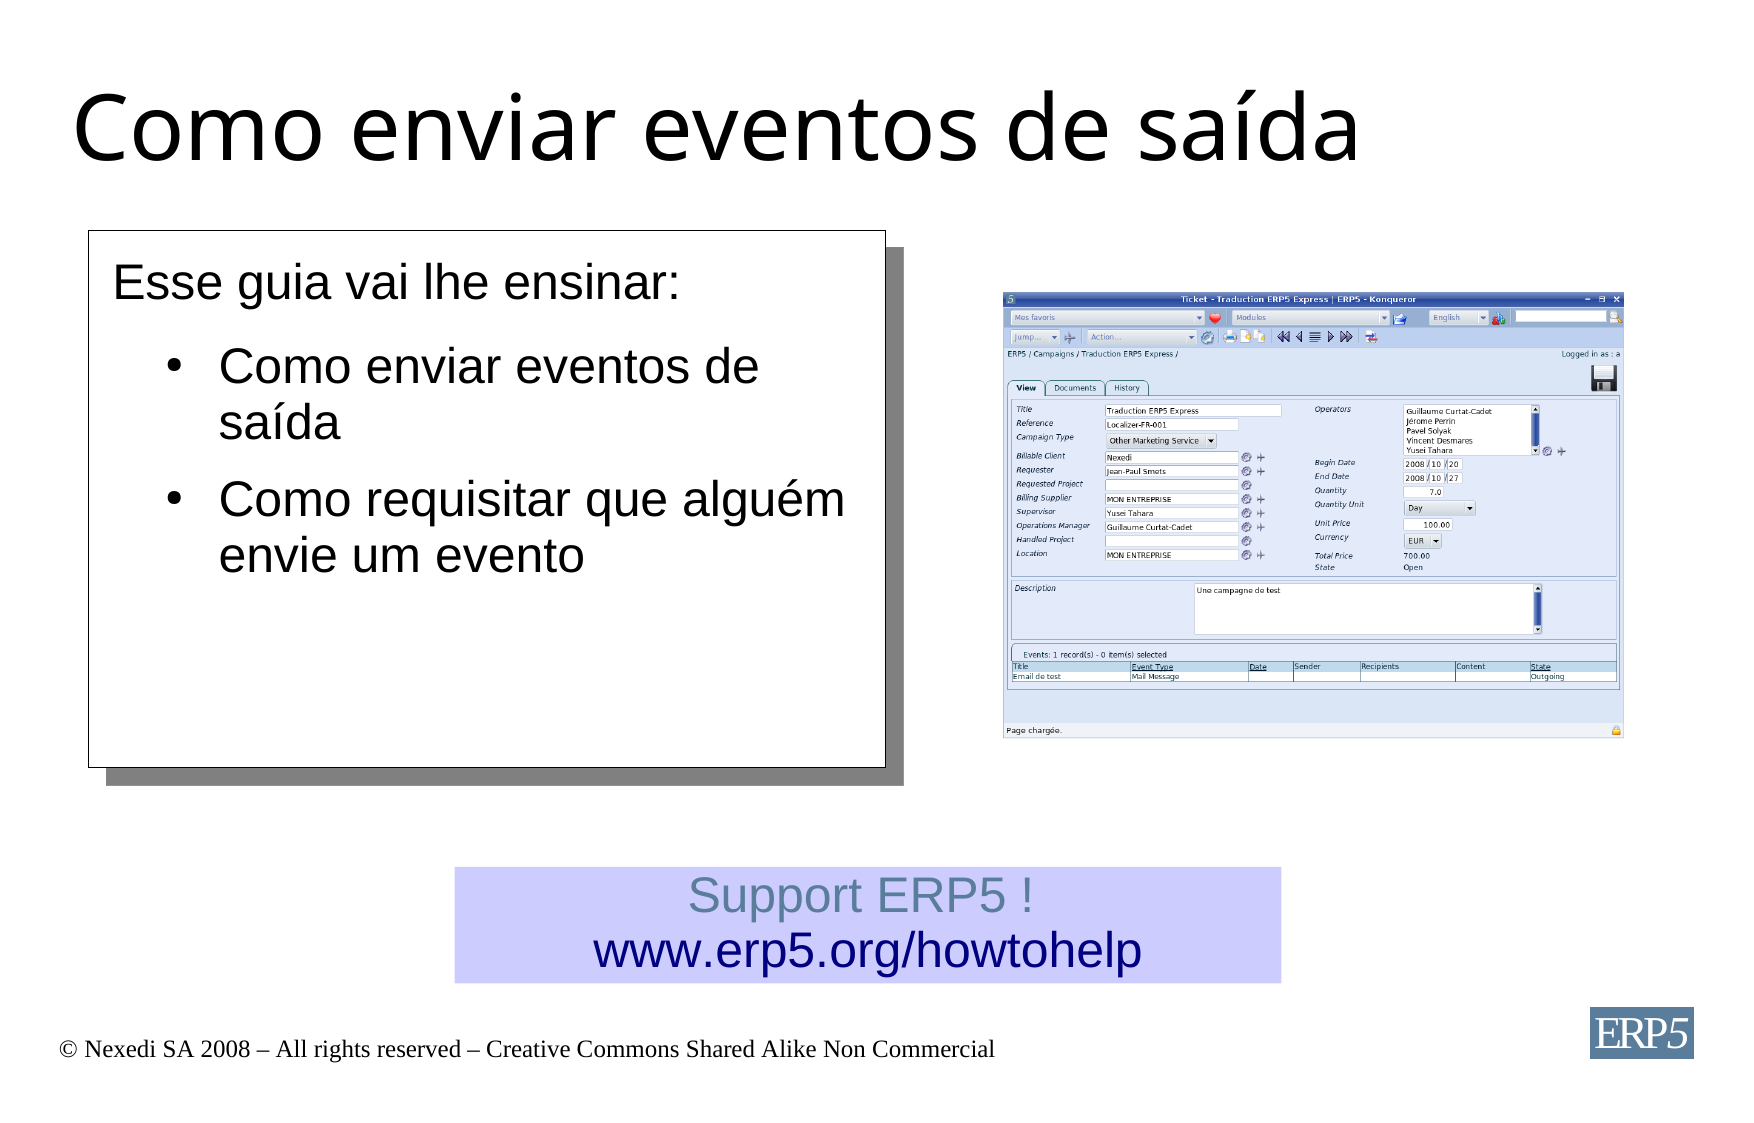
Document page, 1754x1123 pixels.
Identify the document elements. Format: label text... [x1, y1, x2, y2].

picture [1003, 292, 1624, 739]
text_box Esse guia vai lhe ensinar: [112, 253, 762, 313]
text_box Support ERP5 ! www.erp5.org/howtohelp [454, 866, 1282, 984]
text_box [88, 230, 886, 768]
list Como enviar eventos de saída Como requisitar que alguém envie um evento [147, 338, 861, 709]
title Como enviar eventos de saída [71, 63, 1707, 187]
